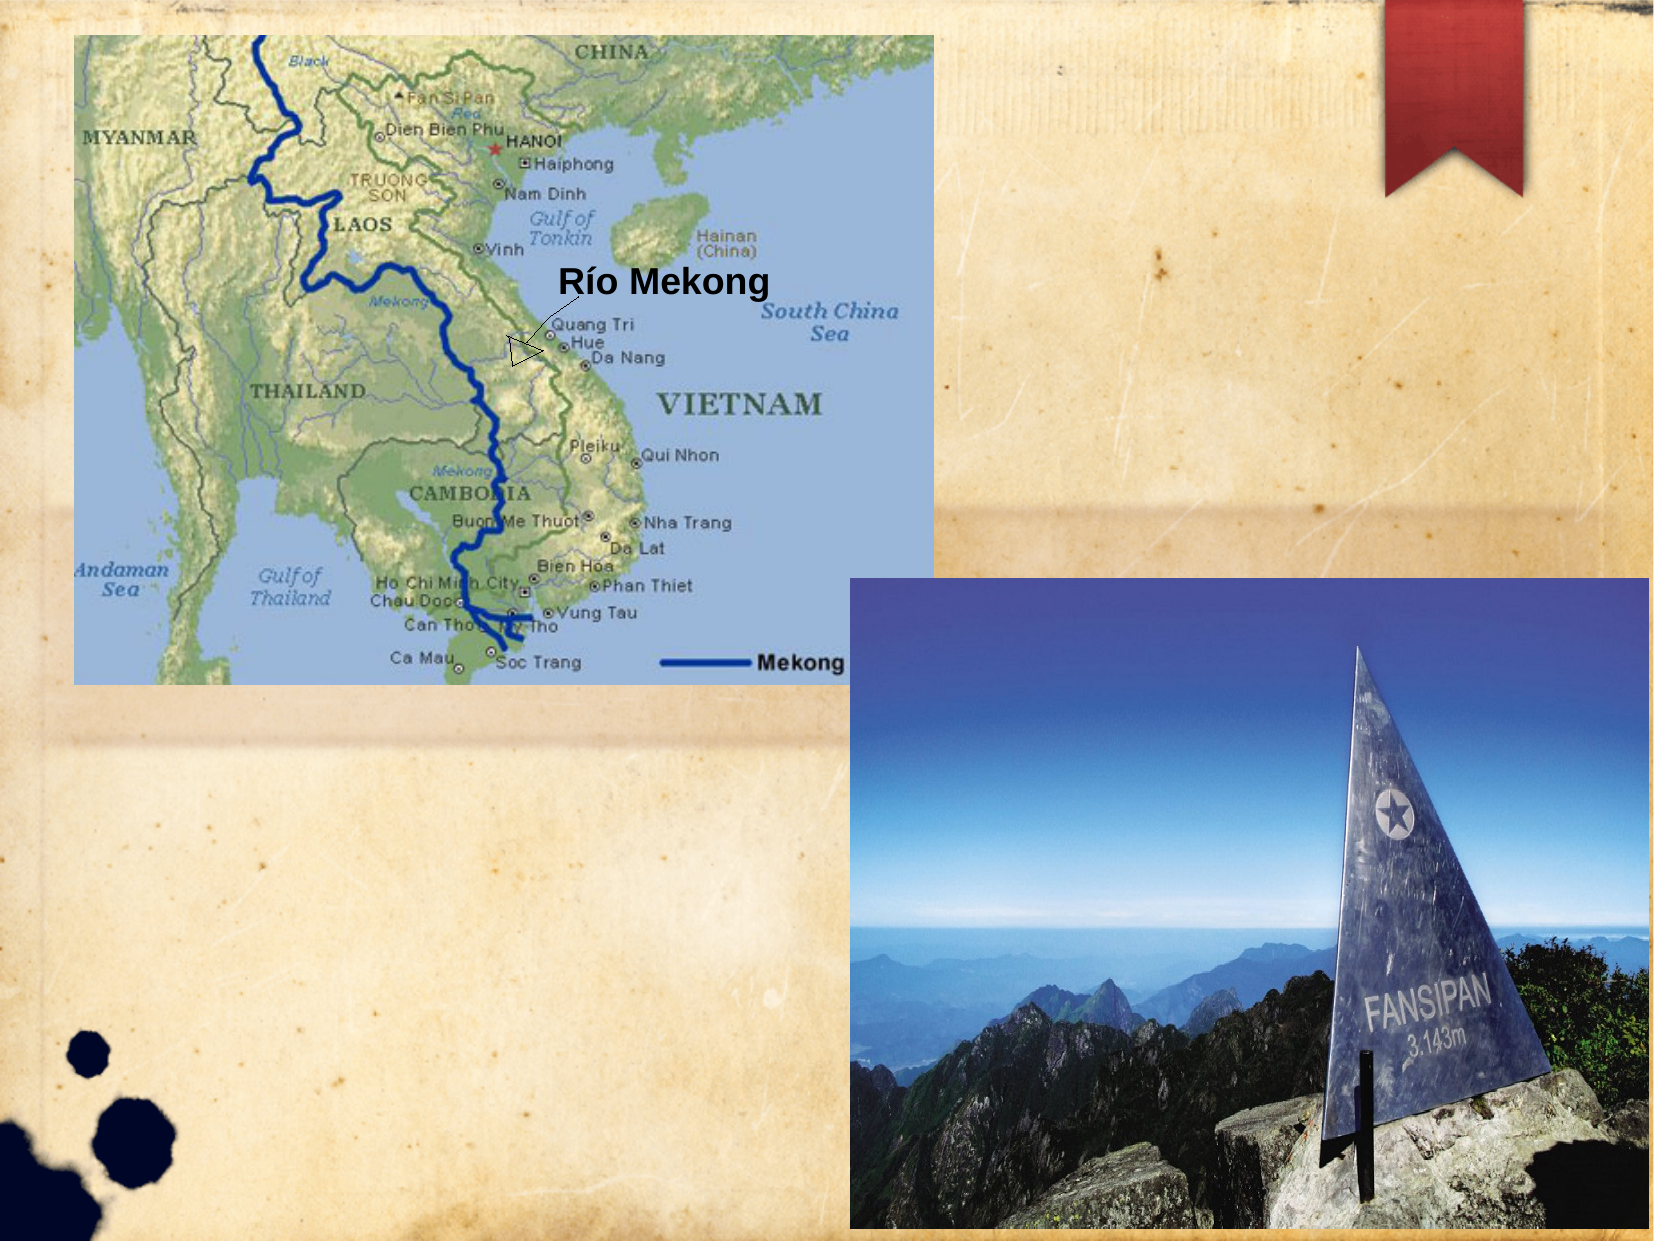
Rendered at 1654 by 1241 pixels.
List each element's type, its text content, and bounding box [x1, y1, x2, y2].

text_box Río Mekong [543, 252, 910, 319]
picture [0, 0, 1654, 1241]
